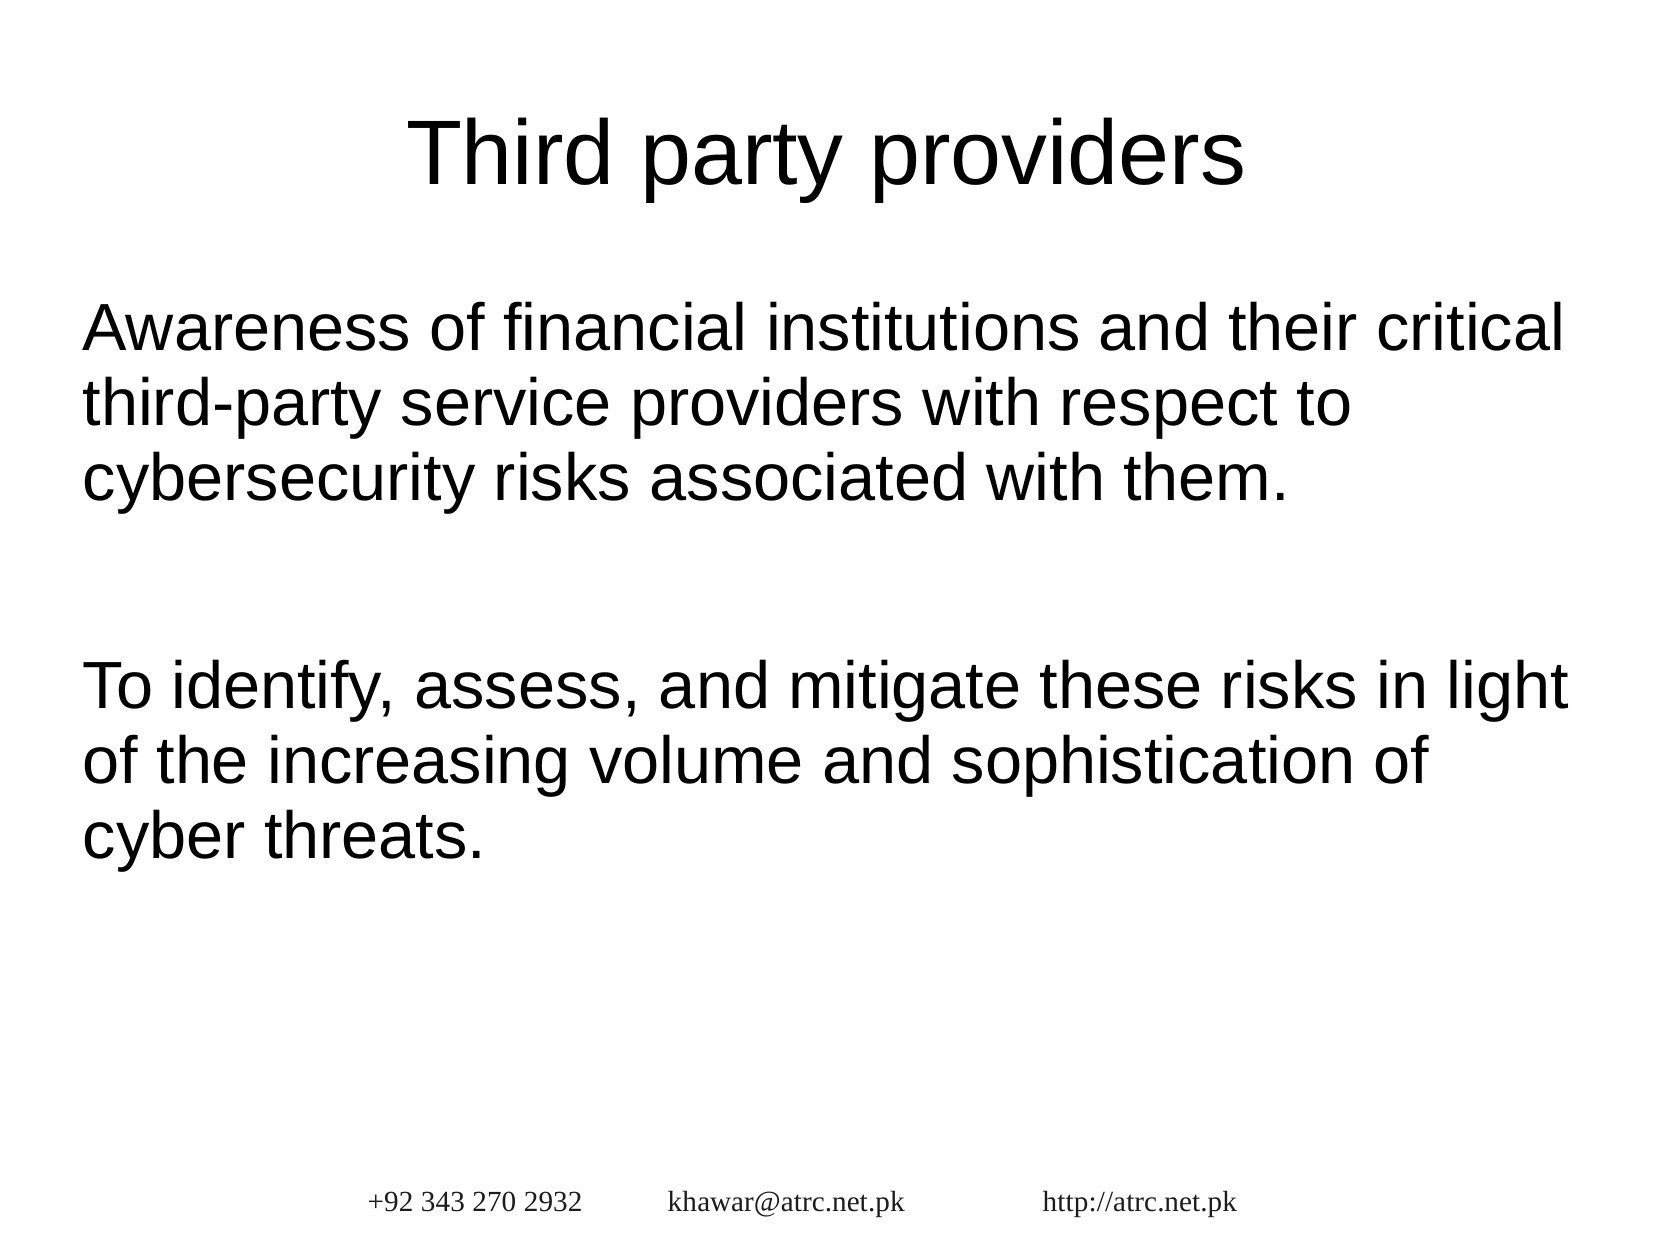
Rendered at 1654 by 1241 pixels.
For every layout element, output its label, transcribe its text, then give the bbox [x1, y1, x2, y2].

title Third party providers [82, 49, 1571, 257]
list Awareness of financial institutions and their critical third-party service providers with respect to cybersecurity risks associated with them. To identify, assess, and mitigate these risks in light of the increasing volume and sophistication of cyber threats. [82, 290, 1571, 1010]
